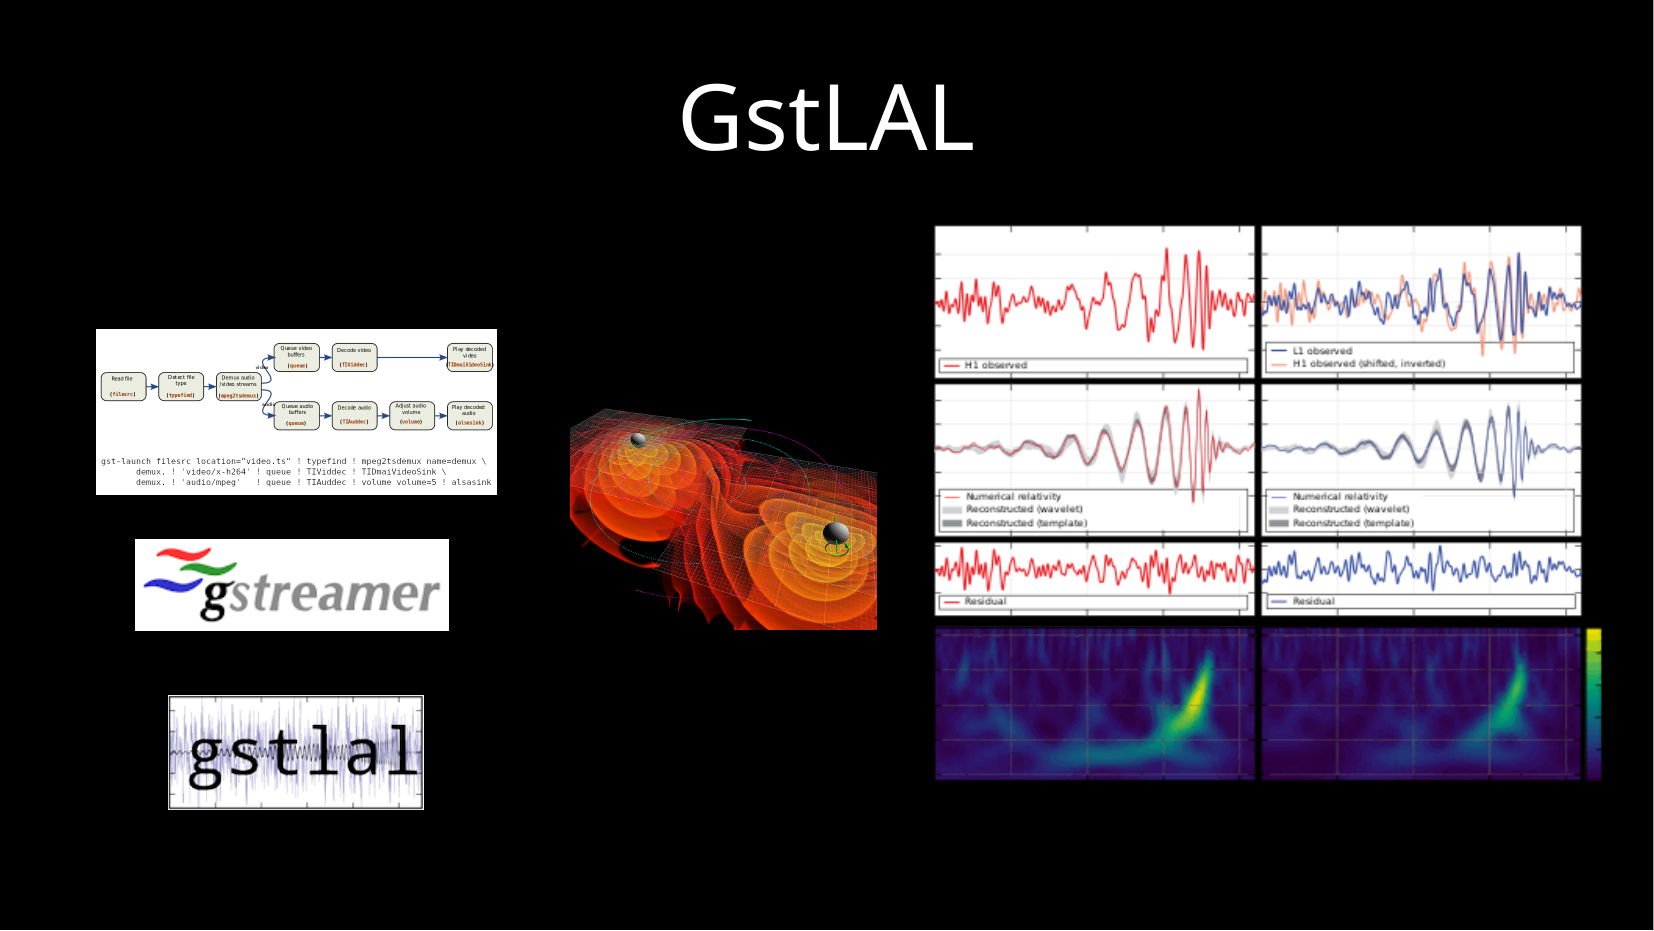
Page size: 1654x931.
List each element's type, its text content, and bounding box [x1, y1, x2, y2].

picture [96, 329, 497, 496]
picture [135, 539, 449, 631]
title GstLAL [82, 37, 1571, 193]
picture [168, 695, 424, 811]
picture [570, 192, 1650, 852]
